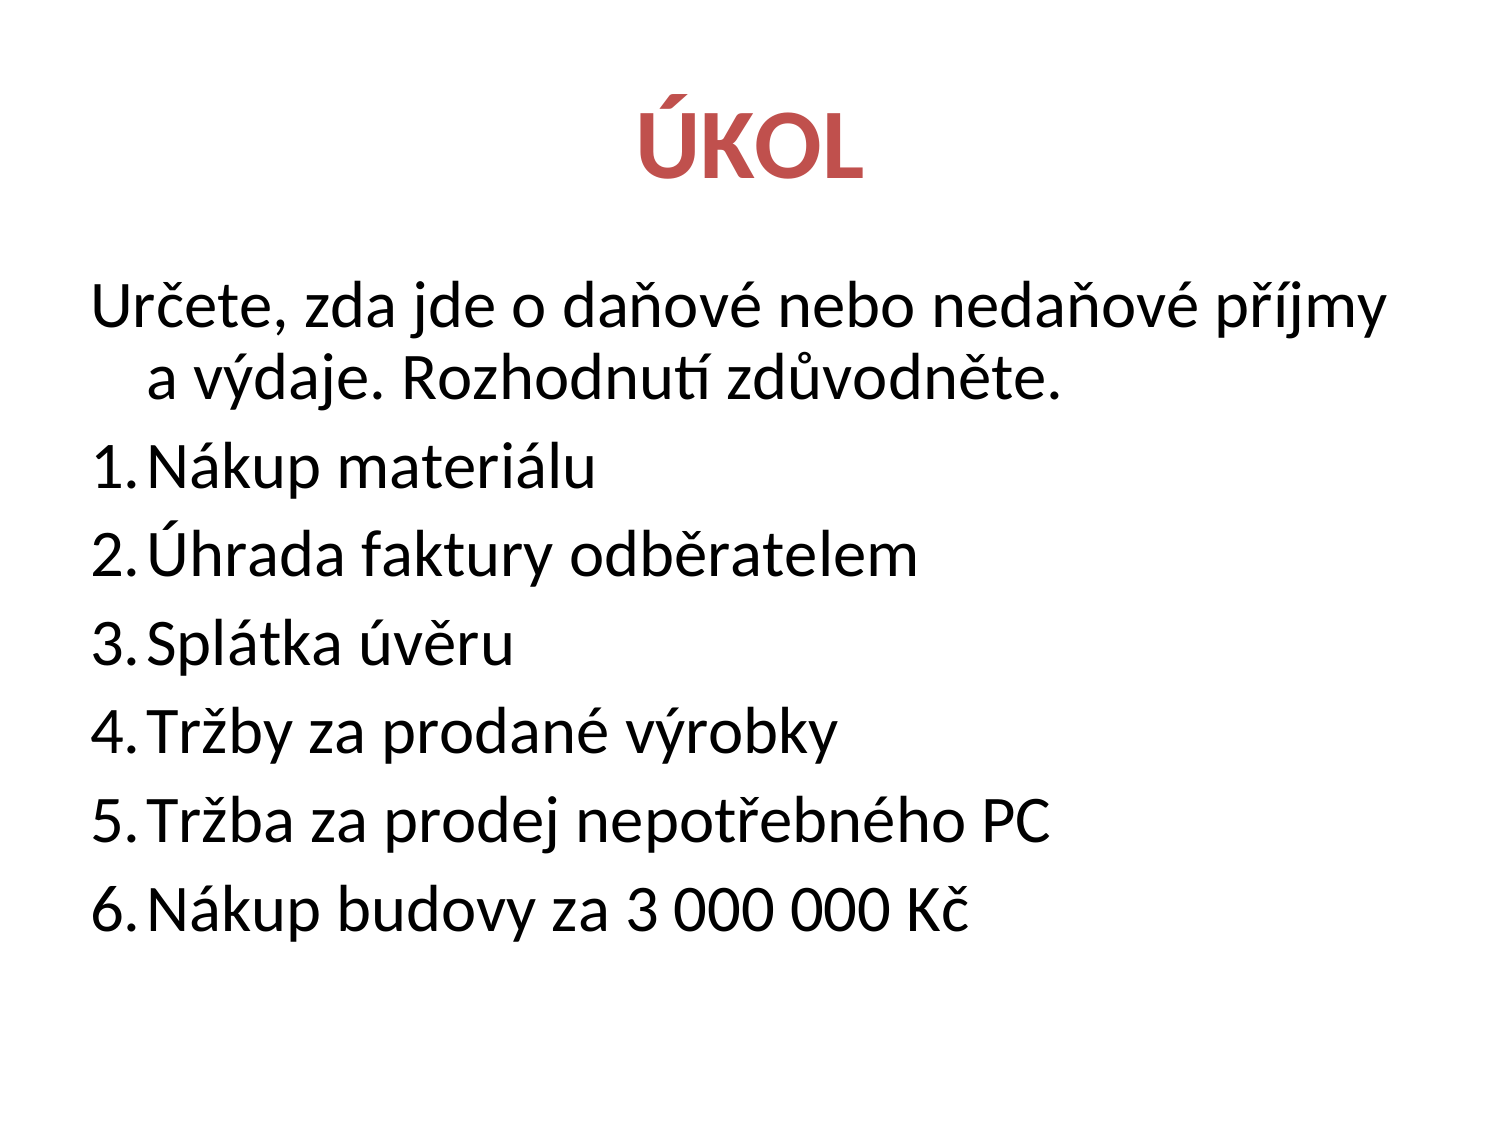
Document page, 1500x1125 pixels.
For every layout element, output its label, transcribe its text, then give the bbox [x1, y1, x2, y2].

title ÚKOL [75, 45, 1426, 233]
list Určete, zda jde o daňové nebo nedaňové příjmy a výdaje. Rozhodnutí zdůvodněte. Nákup materiálu Úhrada faktury odběratelem Splátka úvěru Tržby za prodané výrobky Tržba za prodej nepotřebného PC Nákup budovy za 3 000 000 Kč [75, 262, 1426, 1052]
